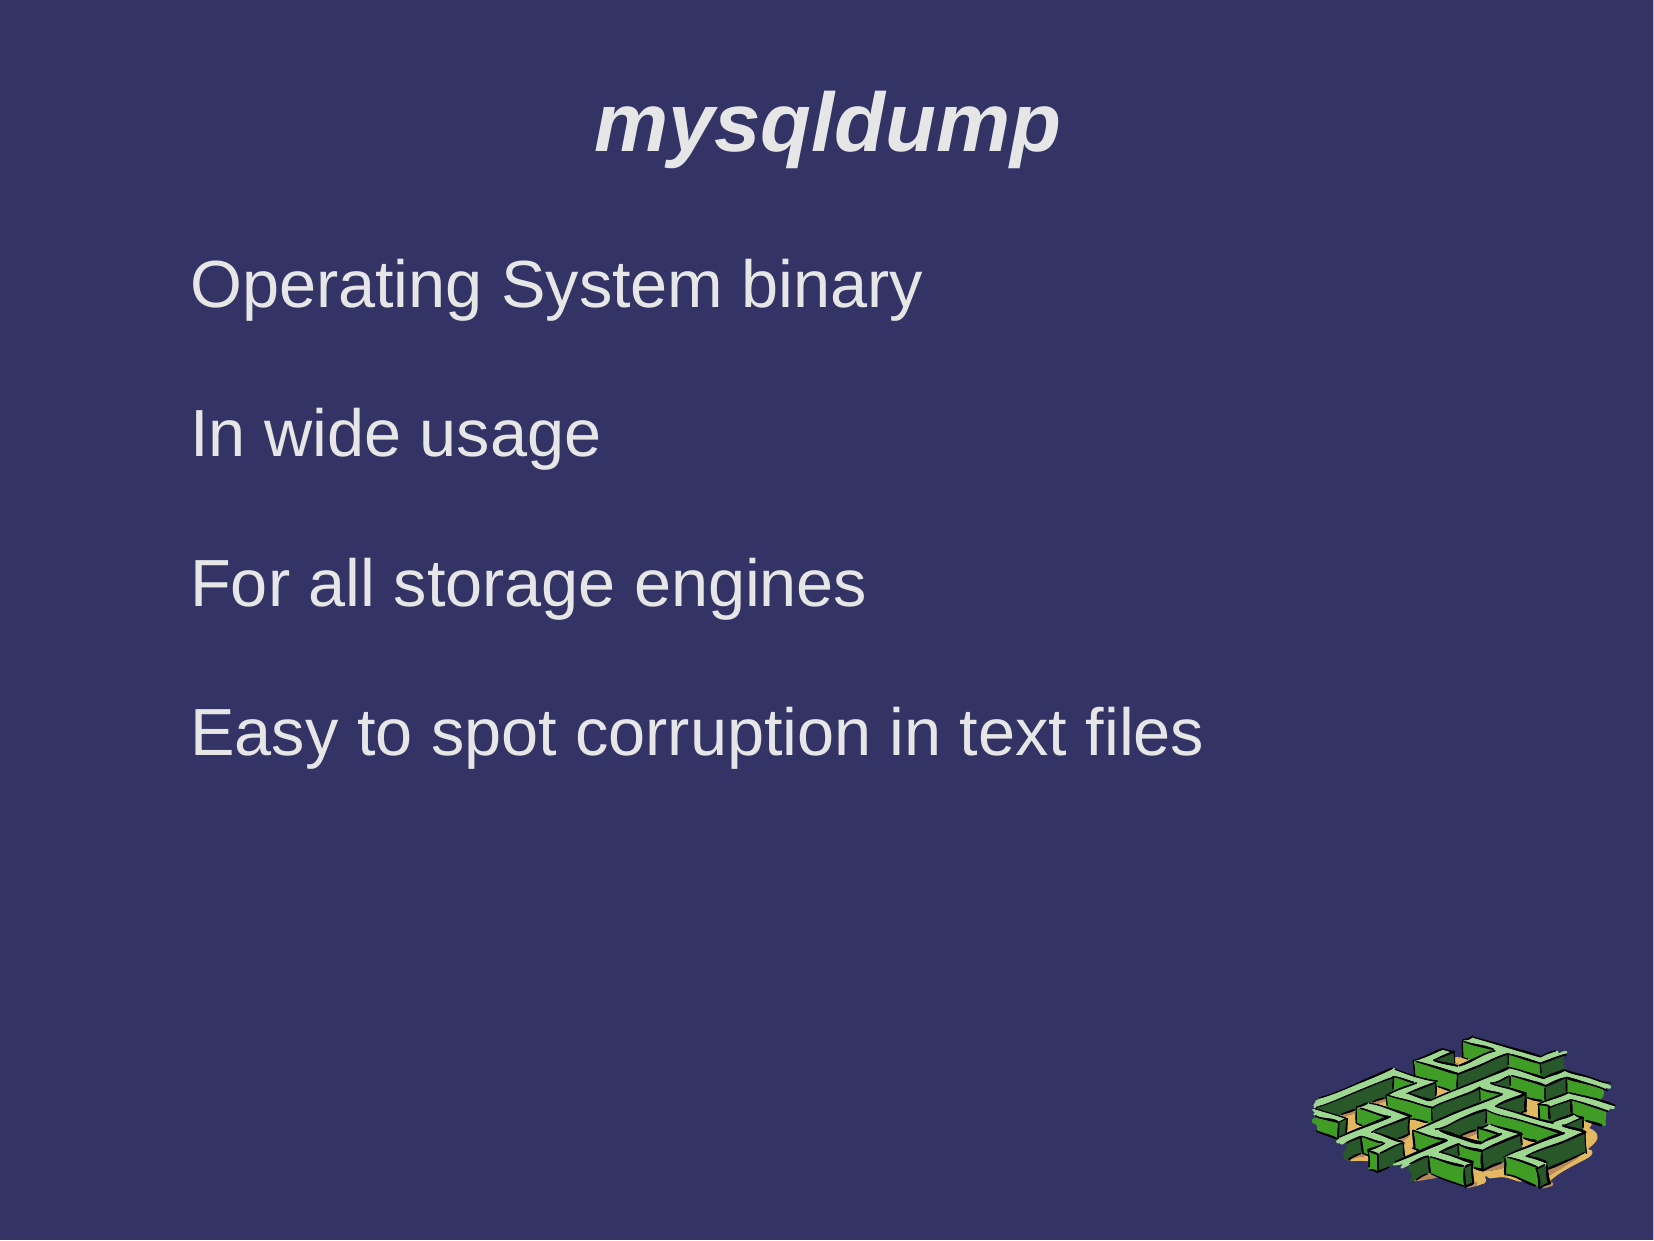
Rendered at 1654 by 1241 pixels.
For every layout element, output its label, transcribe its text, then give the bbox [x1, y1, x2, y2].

list Operating System binary In wide usage For all storage engines Easy to spot corruption in text files [178, 246, 1570, 1029]
title mysqldump [121, 19, 1534, 227]
